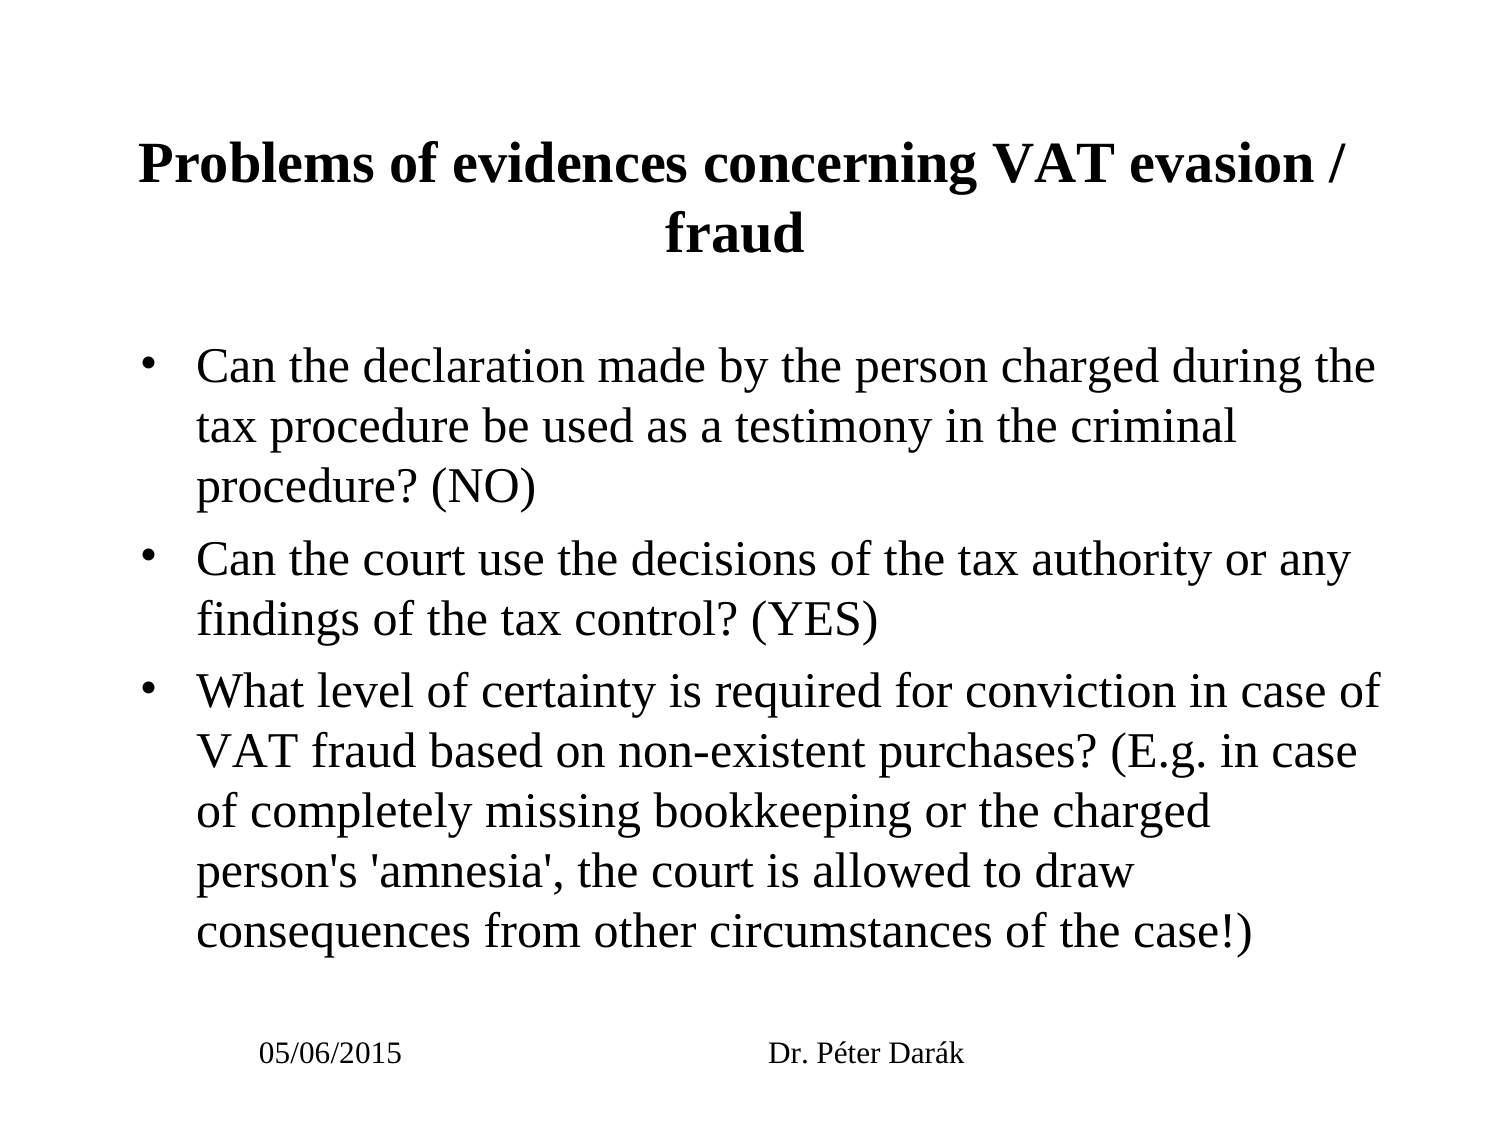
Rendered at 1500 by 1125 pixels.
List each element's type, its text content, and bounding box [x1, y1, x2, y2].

title Problems of evidences concerning VAT evasion / fraud [112, 99, 1388, 288]
list Can the declaration made by the person charged during the tax procedure be used as a testimony in the criminal procedure? (NO) Can the court use the decisions of the tax authority or any findings of the tax control? (YES) What level of certainty is required for conviction in case of VAT fraud based on non-existent purchases? (E.g. in case of completely missing bookkeeping or the charged person's 'amnesia', the court is allowed to draw consequences from other circumstances of the case!) [125, 324, 1401, 1000]
